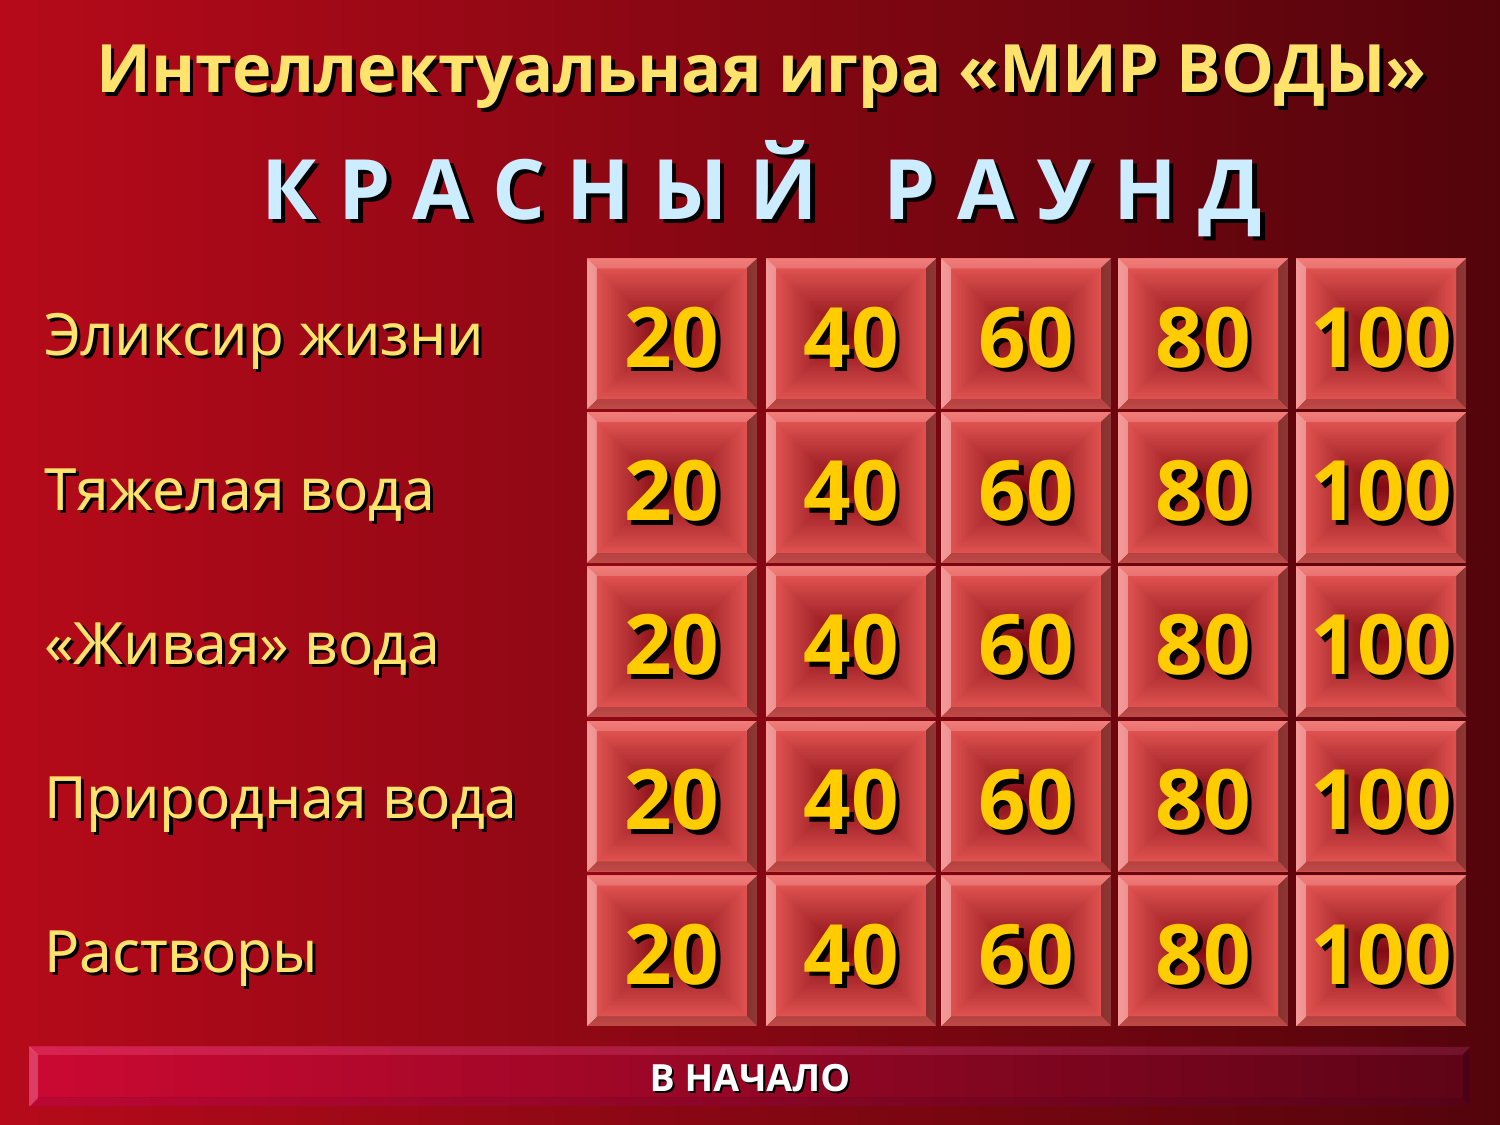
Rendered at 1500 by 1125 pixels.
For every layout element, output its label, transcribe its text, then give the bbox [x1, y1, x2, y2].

table_header [1293, 255, 1470, 410]
text_box 80 [1128, 269, 1278, 399]
table_cell [585, 872, 762, 1026]
text_box 100 [1306, 731, 1456, 861]
table_cell [939, 718, 1116, 872]
text_box 20 [597, 269, 747, 399]
table_cell [1293, 872, 1470, 1026]
table_cell [1116, 410, 1293, 564]
text_box 60 [951, 269, 1101, 399]
table_header [585, 255, 762, 410]
table_header [939, 255, 1116, 410]
subtitle Какие методы применяют для очистки сточных вод? [1119, 258, 1287, 269]
subtitle Как называется раствор, содержащий 0,9 % хлорида натрия? [1119, 566, 1287, 576]
text_box 100 [1297, 412, 1465, 422]
text_box 40 [776, 886, 926, 1016]
title Растворы [942, 720, 1111, 731]
text_box 60 [951, 731, 1101, 861]
text_box 20 [1297, 566, 1465, 576]
table_cell [762, 564, 939, 718]
text_box Правильный ответ [767, 566, 935, 576]
title Природная вода [942, 412, 1110, 422]
table_cell [1116, 564, 1293, 718]
text_box 60 [951, 576, 1101, 707]
text_box 20 [597, 576, 747, 707]
text_box 100 [1306, 269, 1456, 399]
text_box 80 [1128, 422, 1278, 553]
text_box 100 [1306, 886, 1456, 1016]
table_cell [762, 410, 939, 564]
text_box Правильный ответ [767, 412, 935, 422]
table_cell [1293, 410, 1470, 564]
text_box 40 [776, 269, 926, 399]
table_cell Растворы [29, 872, 585, 1026]
text_box Физиологический [587, 720, 756, 731]
text_box 60 [951, 422, 1101, 553]
table_cell [1116, 872, 1293, 1026]
text_box Правильный ответ [767, 875, 935, 886]
text_box 40 [1297, 720, 1466, 731]
text_box 100 [1306, 422, 1456, 553]
table_cell [585, 410, 762, 564]
table_header Эликсир жизни [29, 255, 585, 410]
table_cell [939, 410, 1116, 564]
text_box 100 [1306, 576, 1456, 707]
text_box Правильный ответ [588, 258, 756, 269]
table_cell [762, 718, 939, 872]
text_box 20 [597, 422, 747, 553]
text_box 40 [776, 422, 926, 553]
text_box «Вопрос-аукцион» [767, 258, 935, 269]
text_box Интеллектуальная игра «МИР ВОДЫ» [76, 7, 1448, 114]
table_cell «Живая» вода [29, 564, 585, 718]
table_cell [1116, 718, 1293, 872]
title Растворы [1119, 875, 1287, 886]
text_box «Вопрос-аукцион» [942, 875, 1110, 886]
table_cell [939, 872, 1116, 1026]
table_cell [1293, 718, 1470, 872]
text_box 20 [597, 731, 747, 861]
table_header [762, 255, 939, 410]
table_cell [585, 564, 762, 718]
text_box Механические, химические, биологические [588, 412, 756, 422]
table_cell [585, 718, 762, 872]
table_cell Тяжелая вода [29, 410, 585, 564]
table_header [1116, 255, 1293, 410]
title К Р А С Н Ы Й Р А У Н Д [76, 128, 1448, 244]
subtitle Главными загрязнителями вод Мирового океана являются именно эти вещества. [1119, 412, 1287, 422]
text_box 20 [597, 886, 747, 1016]
text_box 80 [1297, 258, 1465, 269]
text_box Каспийского [588, 875, 756, 886]
text_box 60 [951, 886, 1101, 1016]
title Растворы [942, 566, 1110, 576]
table_cell [939, 564, 1116, 718]
title Природная вода [942, 258, 1110, 269]
table_cell [1293, 564, 1470, 718]
text_box В НАЧАЛО [38, 1055, 1462, 1097]
table_cell [762, 872, 939, 1026]
text_box 40 [776, 576, 926, 707]
text_box 80 [1128, 886, 1278, 1016]
text_box Нефть и нефтепродукты [588, 566, 756, 576]
text_box 80 [1128, 576, 1278, 707]
table_cell Природная вода [29, 718, 585, 872]
text_box 40 [776, 731, 926, 861]
text_box 80 [1128, 731, 1278, 861]
text_box 60 [30, 1046, 1470, 1055]
subtitle Это вещество, находящееся в растворе, обусловливает временную жесткость воды. [1297, 875, 1465, 886]
text_box Правильный ответ [767, 720, 936, 731]
